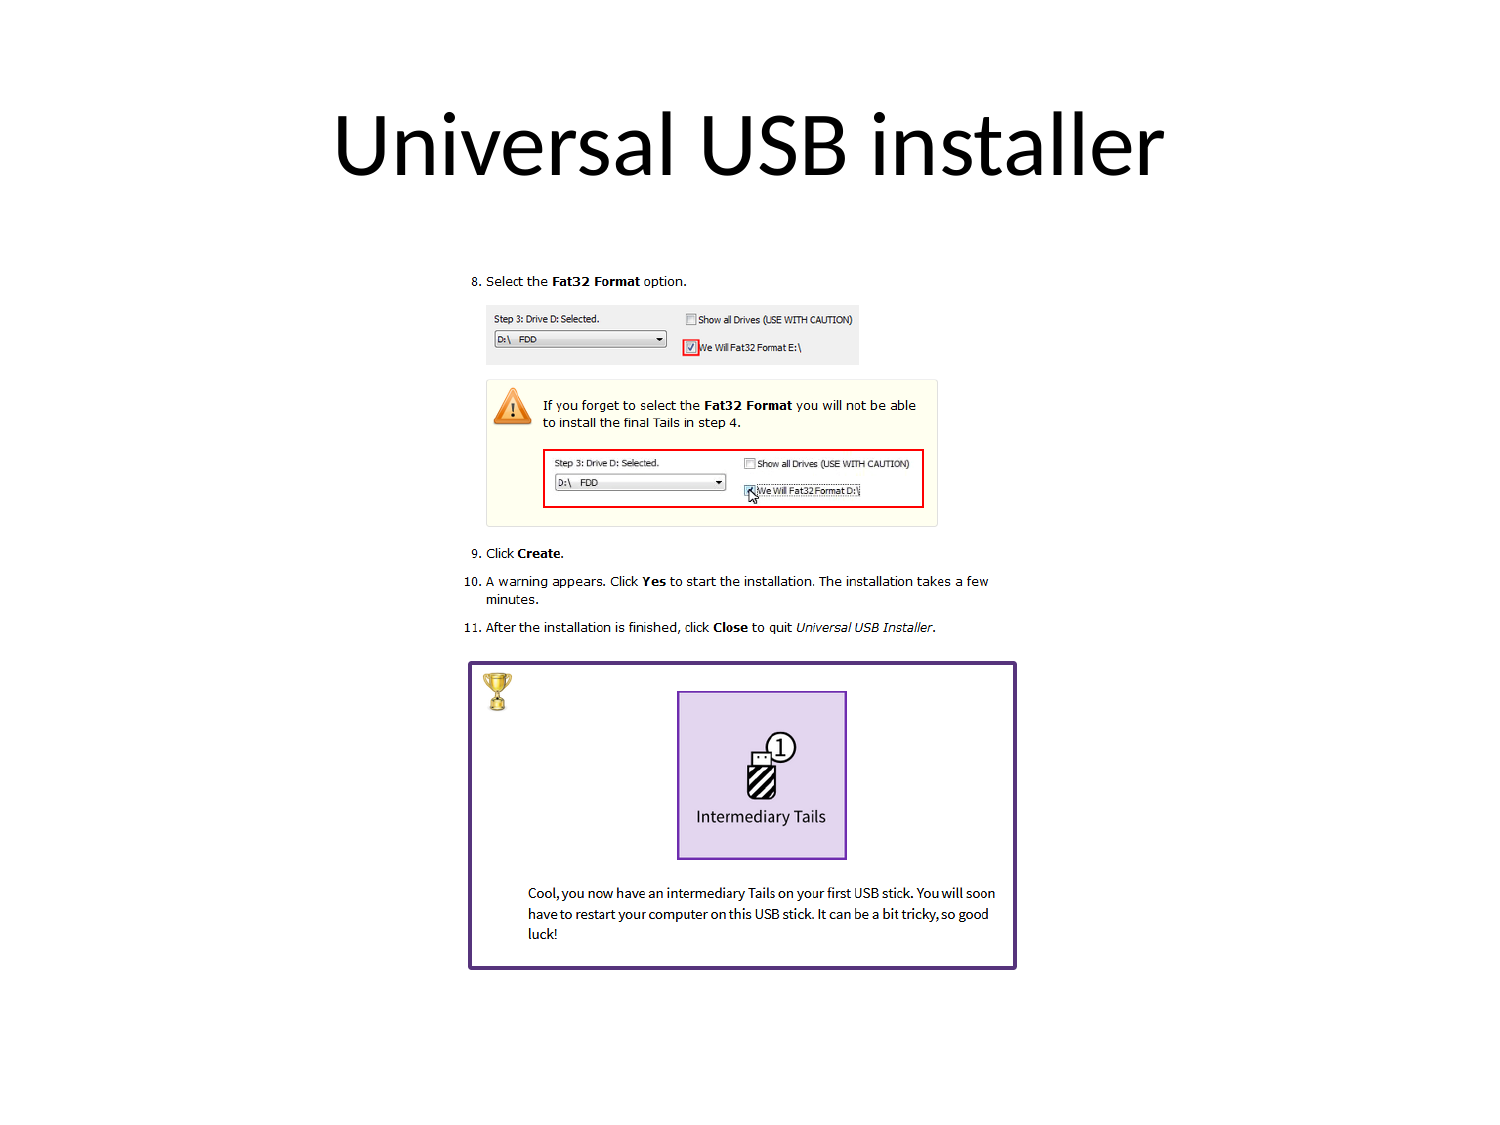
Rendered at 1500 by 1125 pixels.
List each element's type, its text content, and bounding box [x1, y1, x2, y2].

title Universal USB installer [75, 45, 1426, 233]
picture [433, 262, 1067, 1005]
